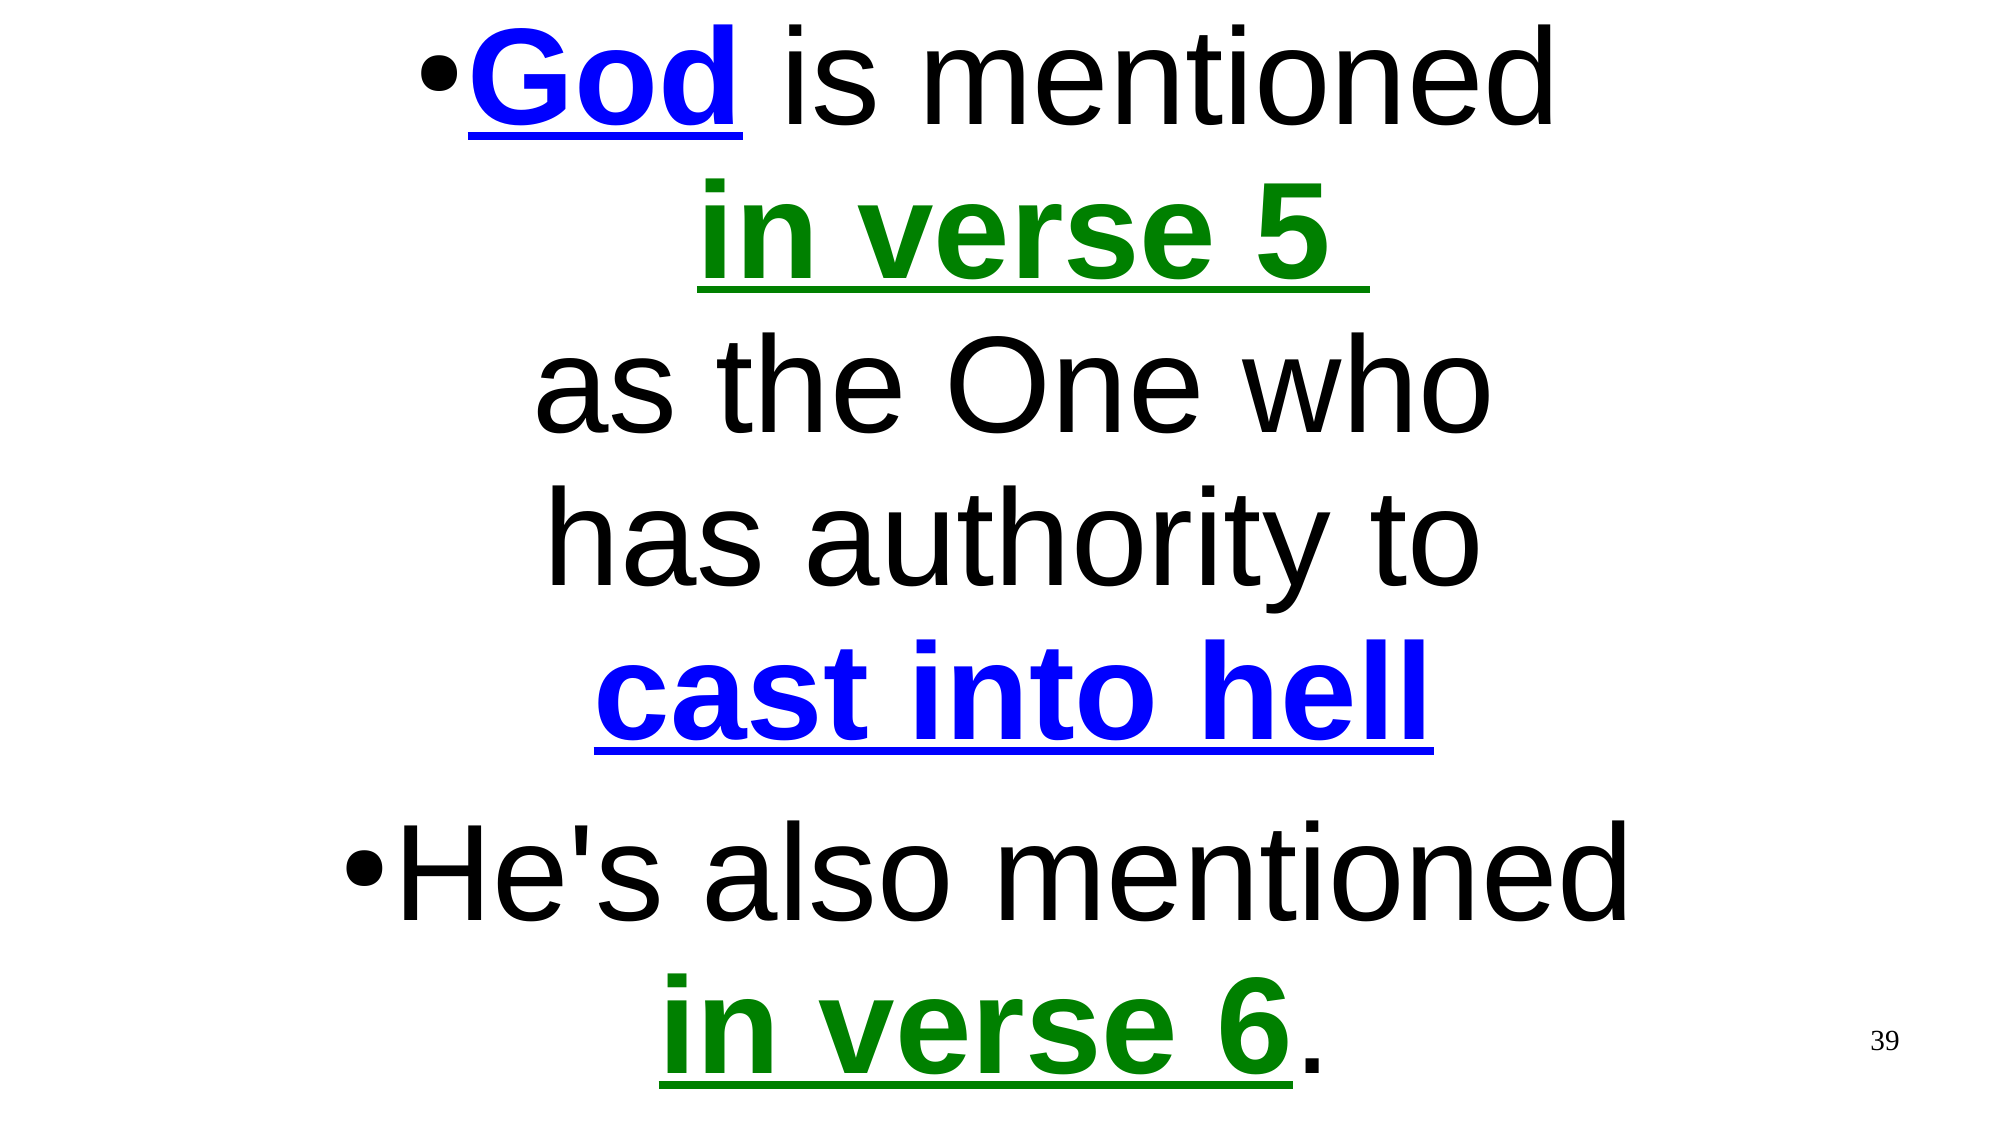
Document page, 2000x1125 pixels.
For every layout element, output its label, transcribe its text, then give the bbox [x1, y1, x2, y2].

list God is mentioned in verse 5 as the One who has authority to cast into hell He's also mentioned in verse 6. [0, 0, 1996, 1123]
